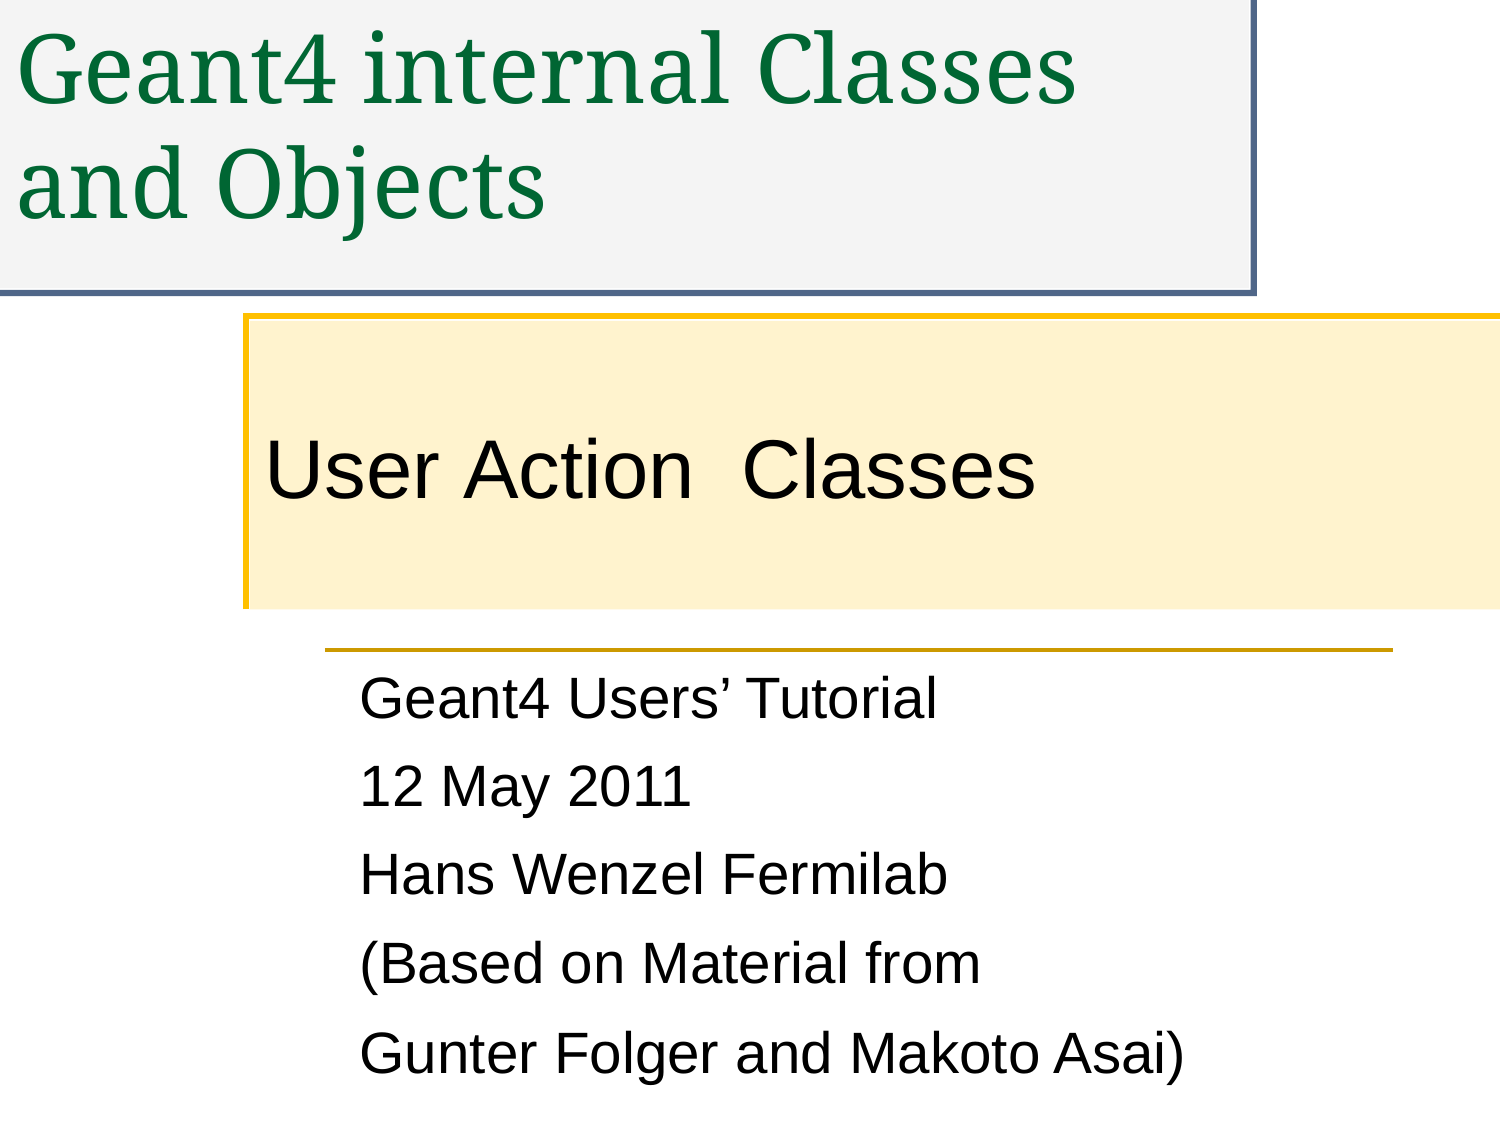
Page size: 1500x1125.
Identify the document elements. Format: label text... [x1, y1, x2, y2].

text_box Geant4 Users’ Tutorial 12 May 2011 Hans Wenzel Fermilab (Based on Material from Gunter Folger and Makoto Asai) [344, 652, 1395, 1125]
title Geant4 internal Classes and Objects [0, 0, 1249, 289]
text_box User Action Classes [249, 320, 1500, 610]
